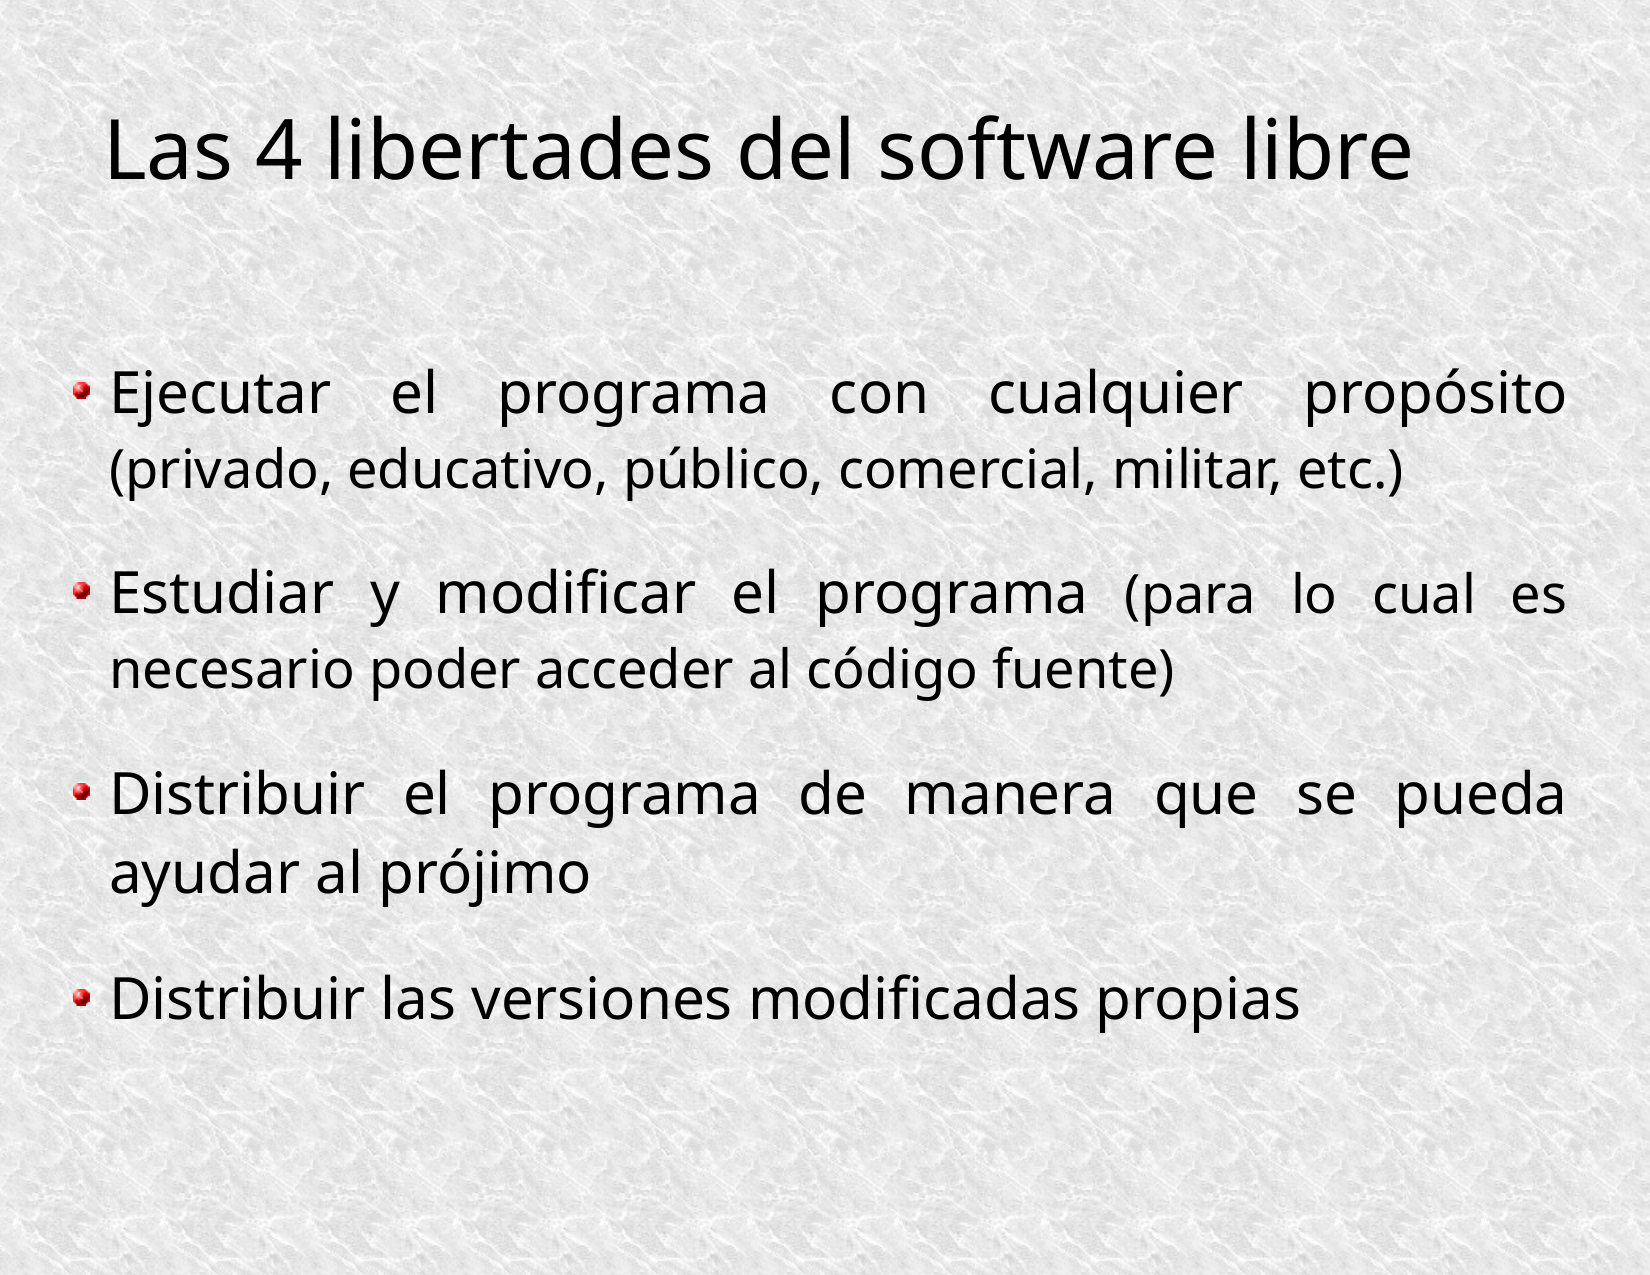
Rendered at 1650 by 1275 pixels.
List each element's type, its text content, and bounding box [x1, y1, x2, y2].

text_box Ejecutar el programa con cualquier propósito (privado, educativo, público, comercial, militar, etc.) Estudiar y modificar el programa (para lo cual es necesario poder acceder al código fuente) Distribuir el programa de manera que se pueda ayudar al prójimo Distribuir las versiones modificadas propias [59, 265, 1595, 1123]
text_box Las 4 libertades del software libre [88, 59, 1565, 237]
picture [0, 0, 1650, 1275]
